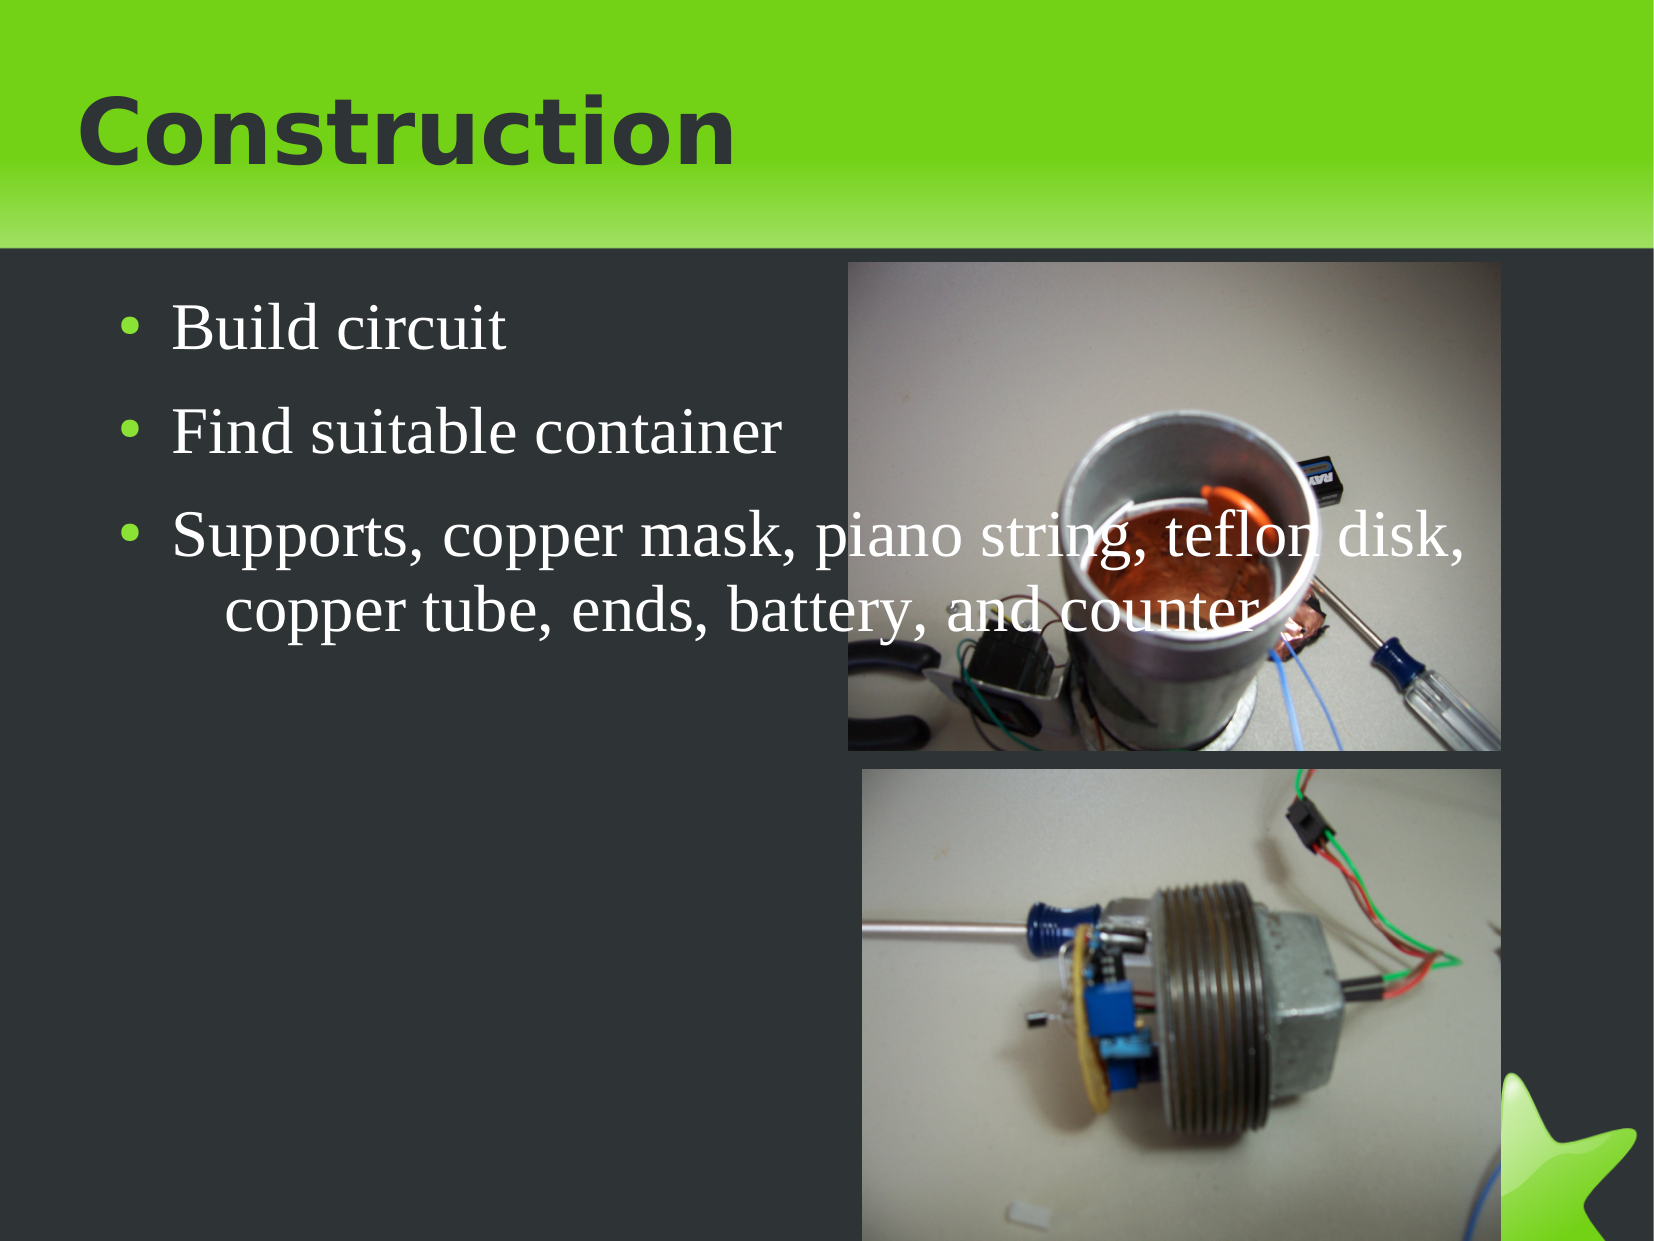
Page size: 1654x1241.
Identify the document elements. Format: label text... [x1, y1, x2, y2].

list Build circuit Find suitable container Supports, copper mask, piano string, teflon disk, copper tube, ends, battery, and counter [82, 290, 809, 1109]
picture [0, 0, 1654, 1241]
title Construction [76, 29, 1565, 237]
